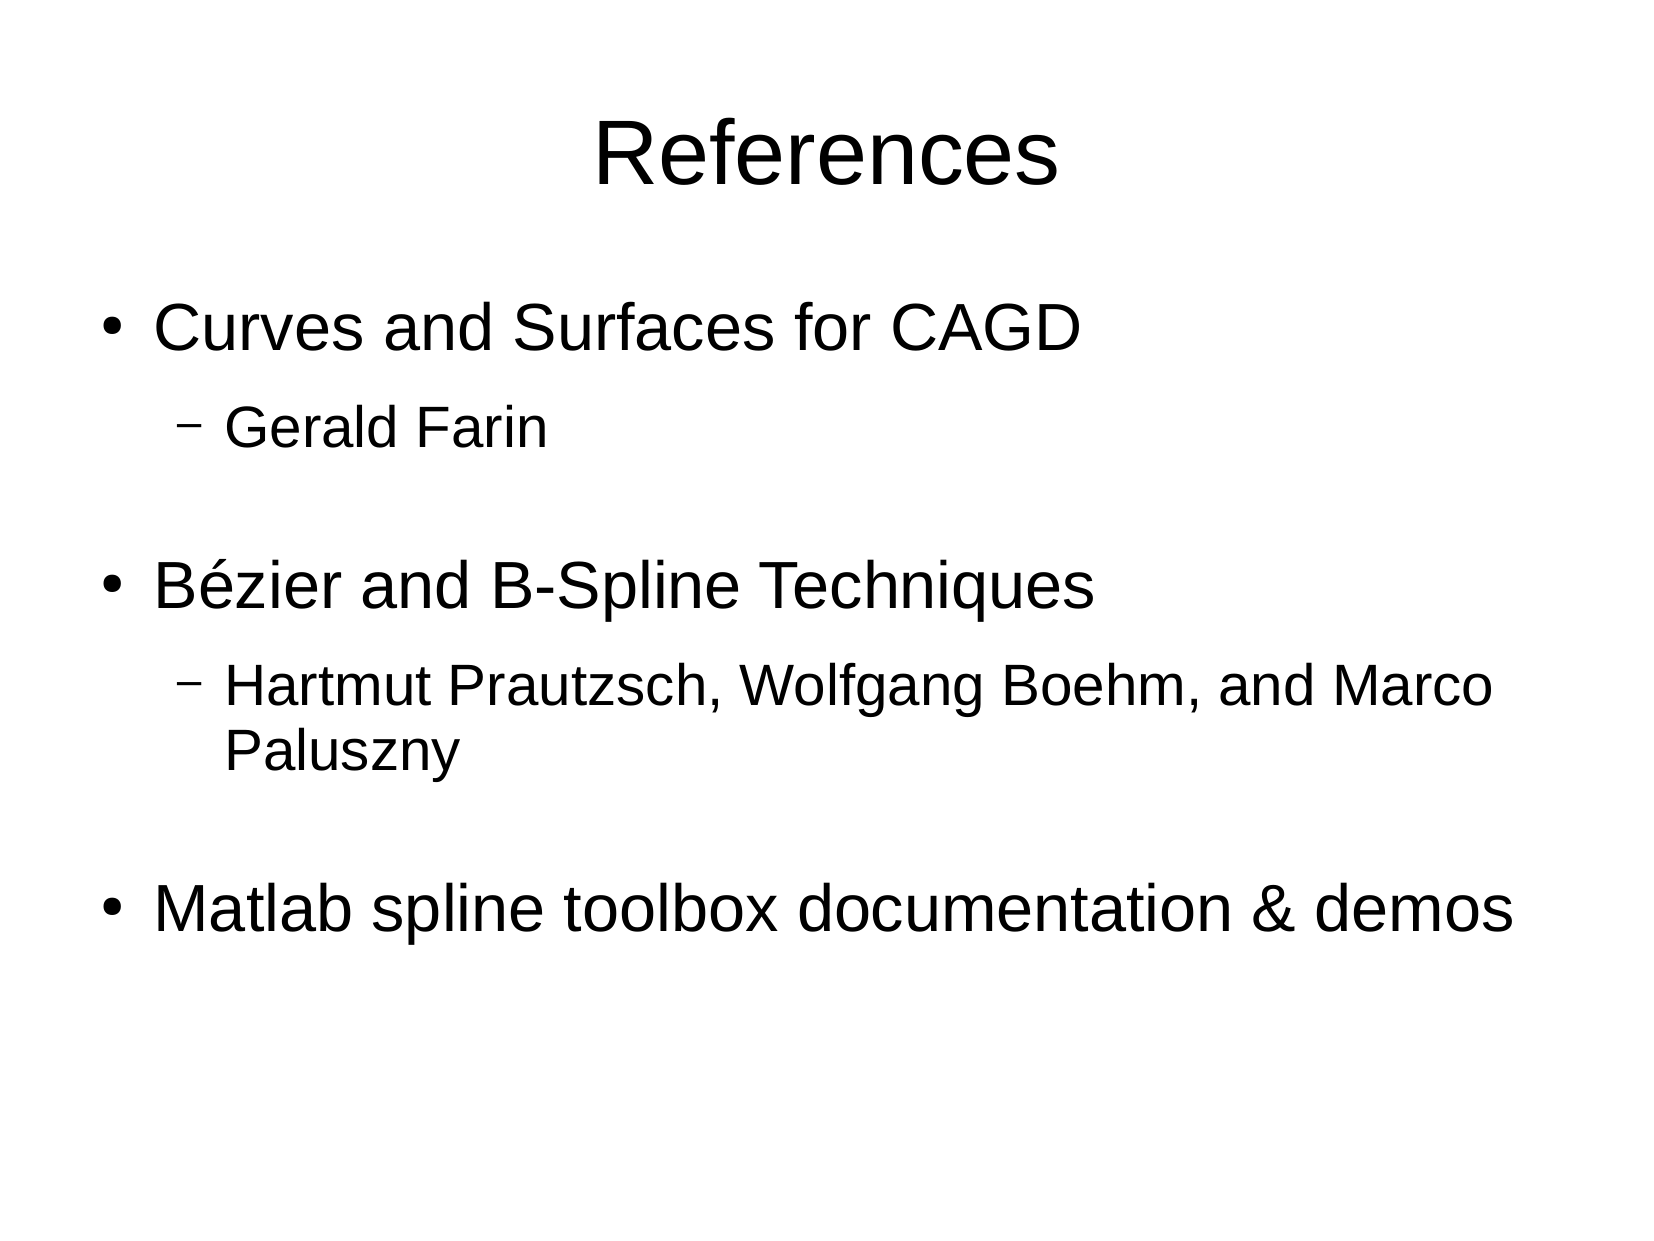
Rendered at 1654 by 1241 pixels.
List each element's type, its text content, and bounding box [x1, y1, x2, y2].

list Curves and Surfaces for CAGD Gerald Farin Bézier and B-Spline Techniques Hartmut Prautzsch, Wolfgang Boehm, and Marco Paluszny Matlab spline toolbox documentation & demos [82, 290, 1571, 1094]
title References [82, 56, 1571, 250]
